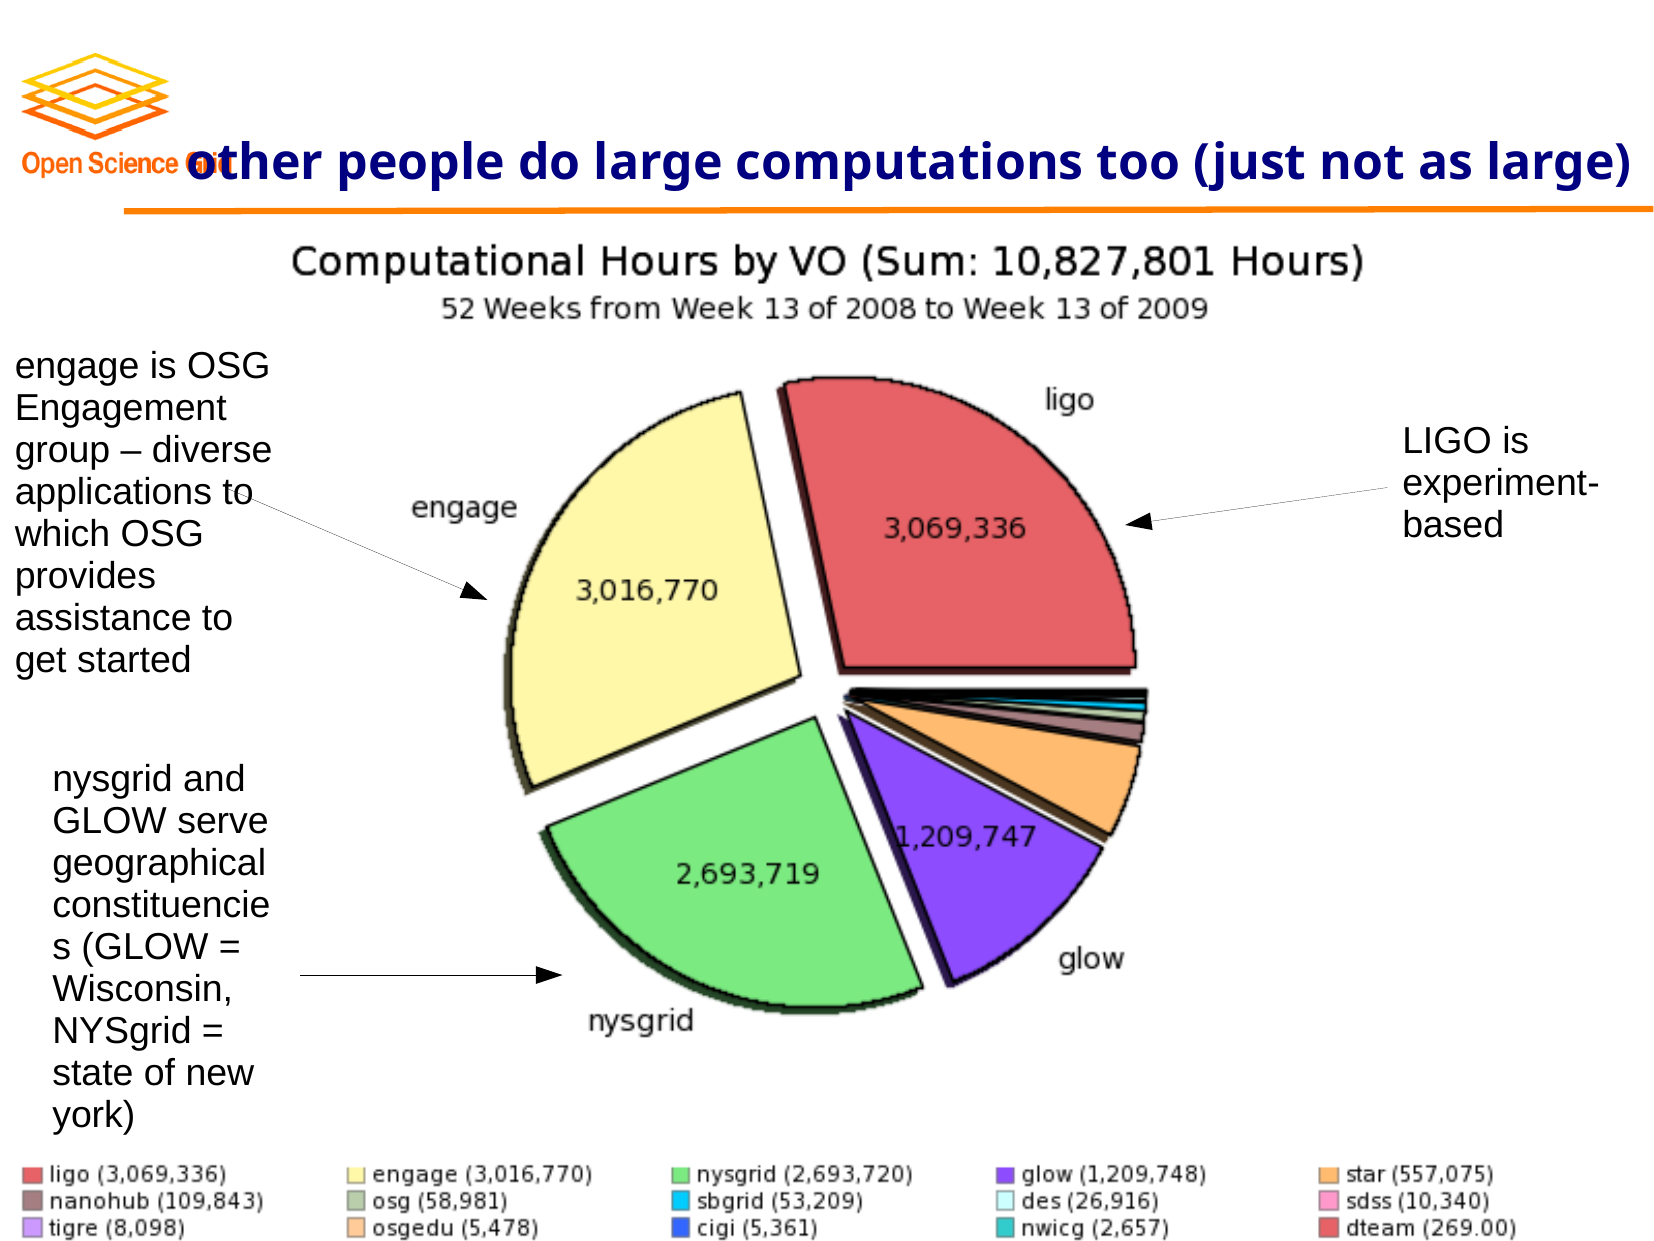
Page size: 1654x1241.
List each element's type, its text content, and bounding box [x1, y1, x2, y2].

title other people do large computations too (just not as large) [165, 112, 1654, 208]
text_box LIGO is experiment-based [1387, 412, 1654, 558]
picture [0, 224, 1654, 1241]
text_box nysgrid and GLOW serve geographical constituencies (GLOW = Wisconsin, NYSgrid = state of new york) [37, 750, 301, 1155]
picture [0, 29, 253, 198]
text_box engage is OSG Engagement group – diverse applications to which OSG provides assistance to get started [0, 337, 301, 699]
